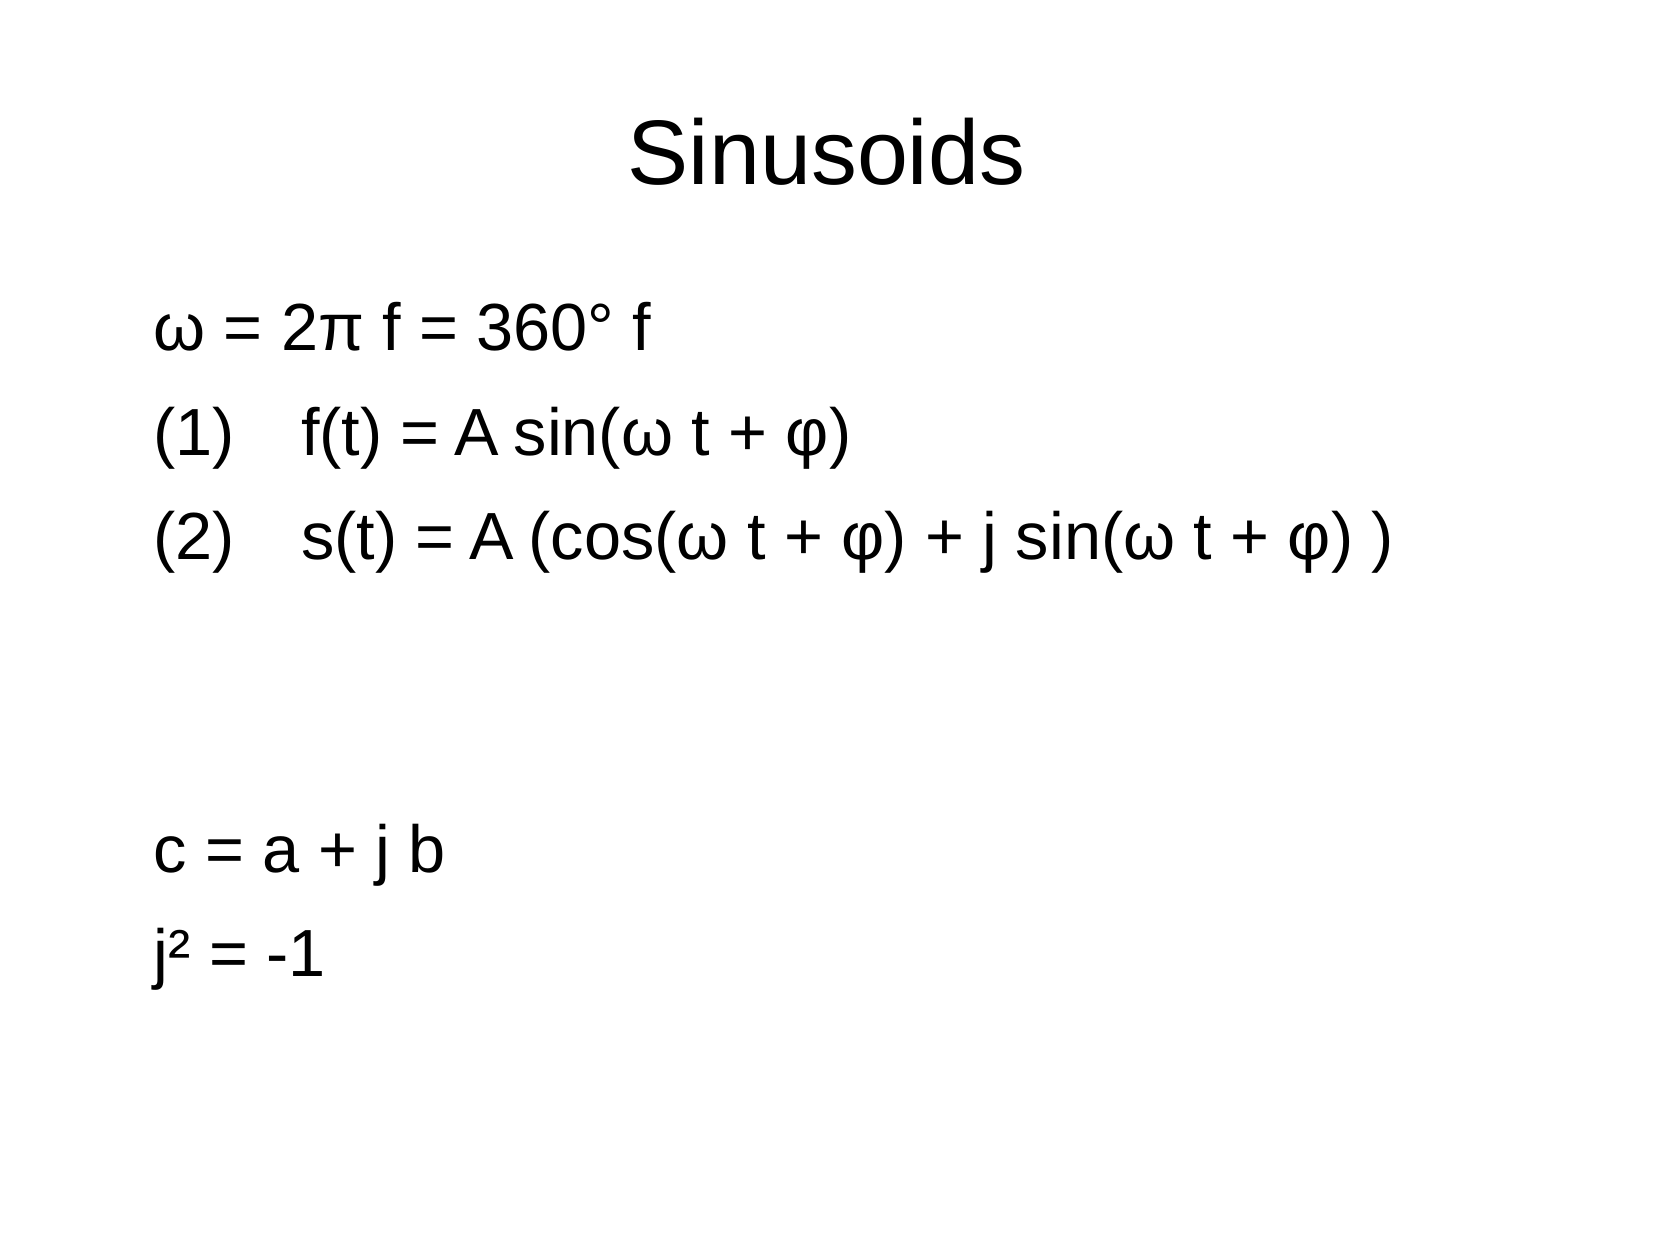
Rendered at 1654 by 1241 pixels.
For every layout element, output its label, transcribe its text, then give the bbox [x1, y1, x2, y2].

list ω = 2π f = 360° f (1) f(t) = A sin(ω t + φ) (2) s(t) = A (cos(ω t + φ) + j sin(ω t + φ) ) c = a + j b j² = -1 [82, 290, 1571, 1010]
title Sinusoids [82, 49, 1571, 257]
